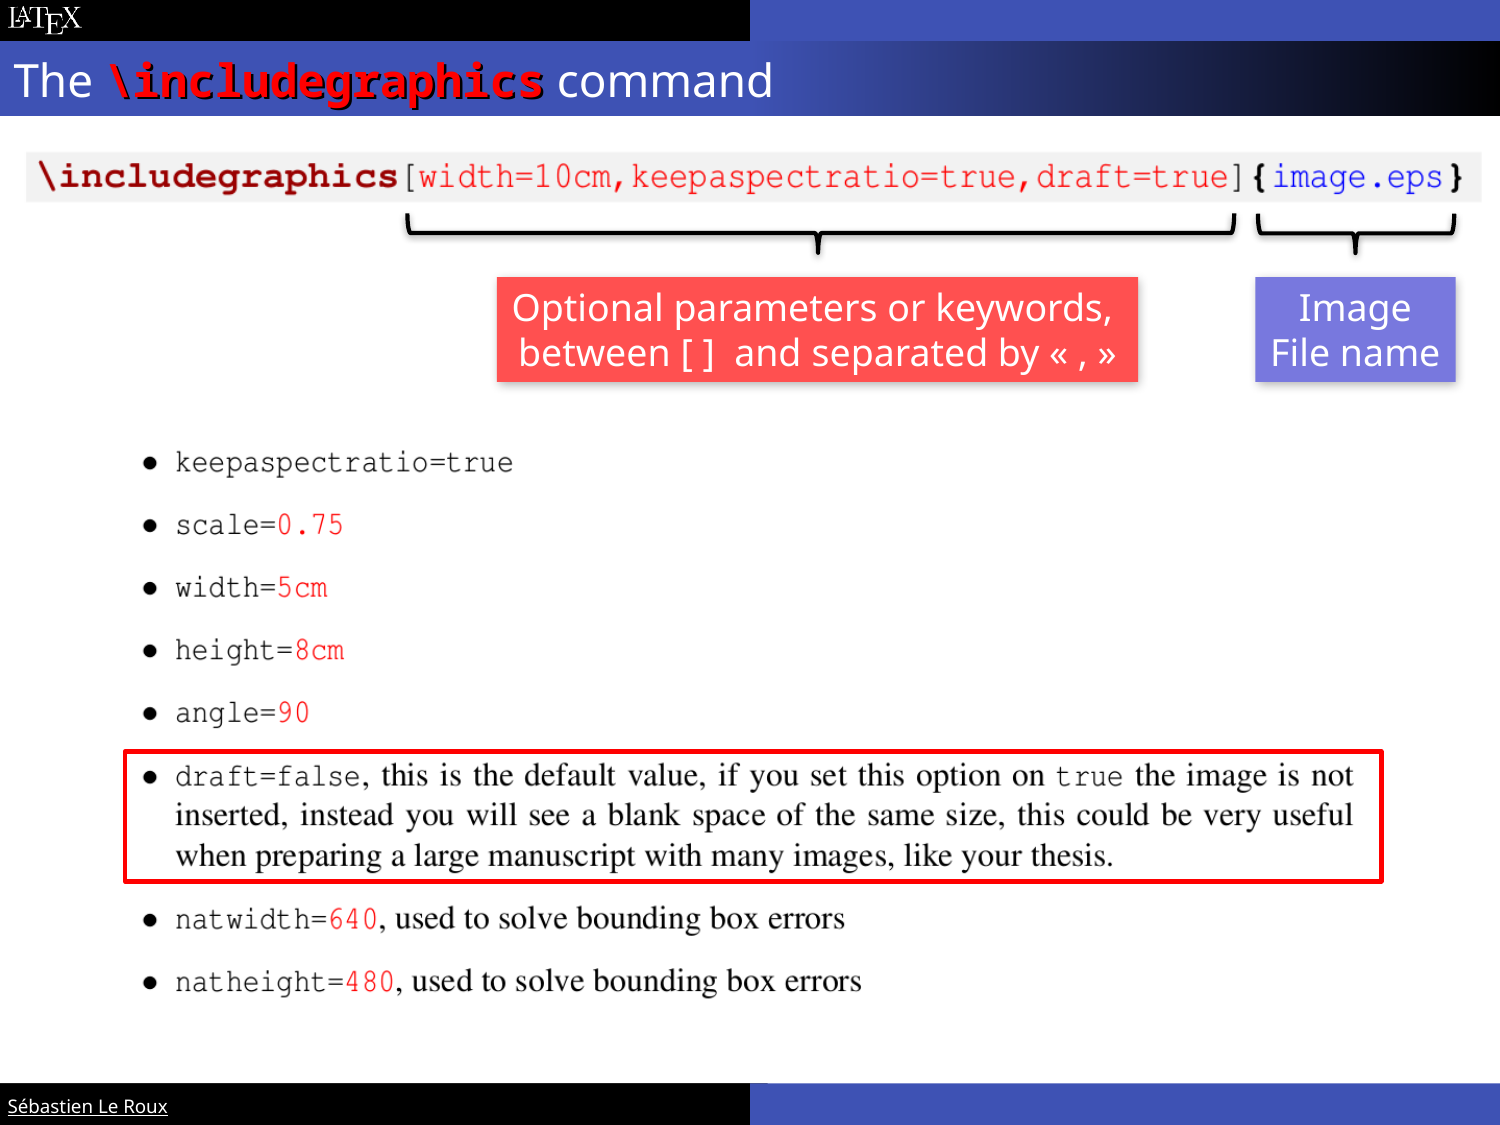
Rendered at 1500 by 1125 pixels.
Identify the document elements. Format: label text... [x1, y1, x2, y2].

picture [5, 3, 84, 37]
picture [125, 438, 1382, 749]
title The \includegraphics command [0, 41, 1500, 116]
picture [12, 137, 1495, 218]
text_box Optional parameters or keywords, between [ ] and separated by « , » [496, 277, 1139, 382]
picture [127, 754, 1379, 879]
picture [125, 884, 1382, 1012]
text_box Image File name [1255, 277, 1456, 382]
